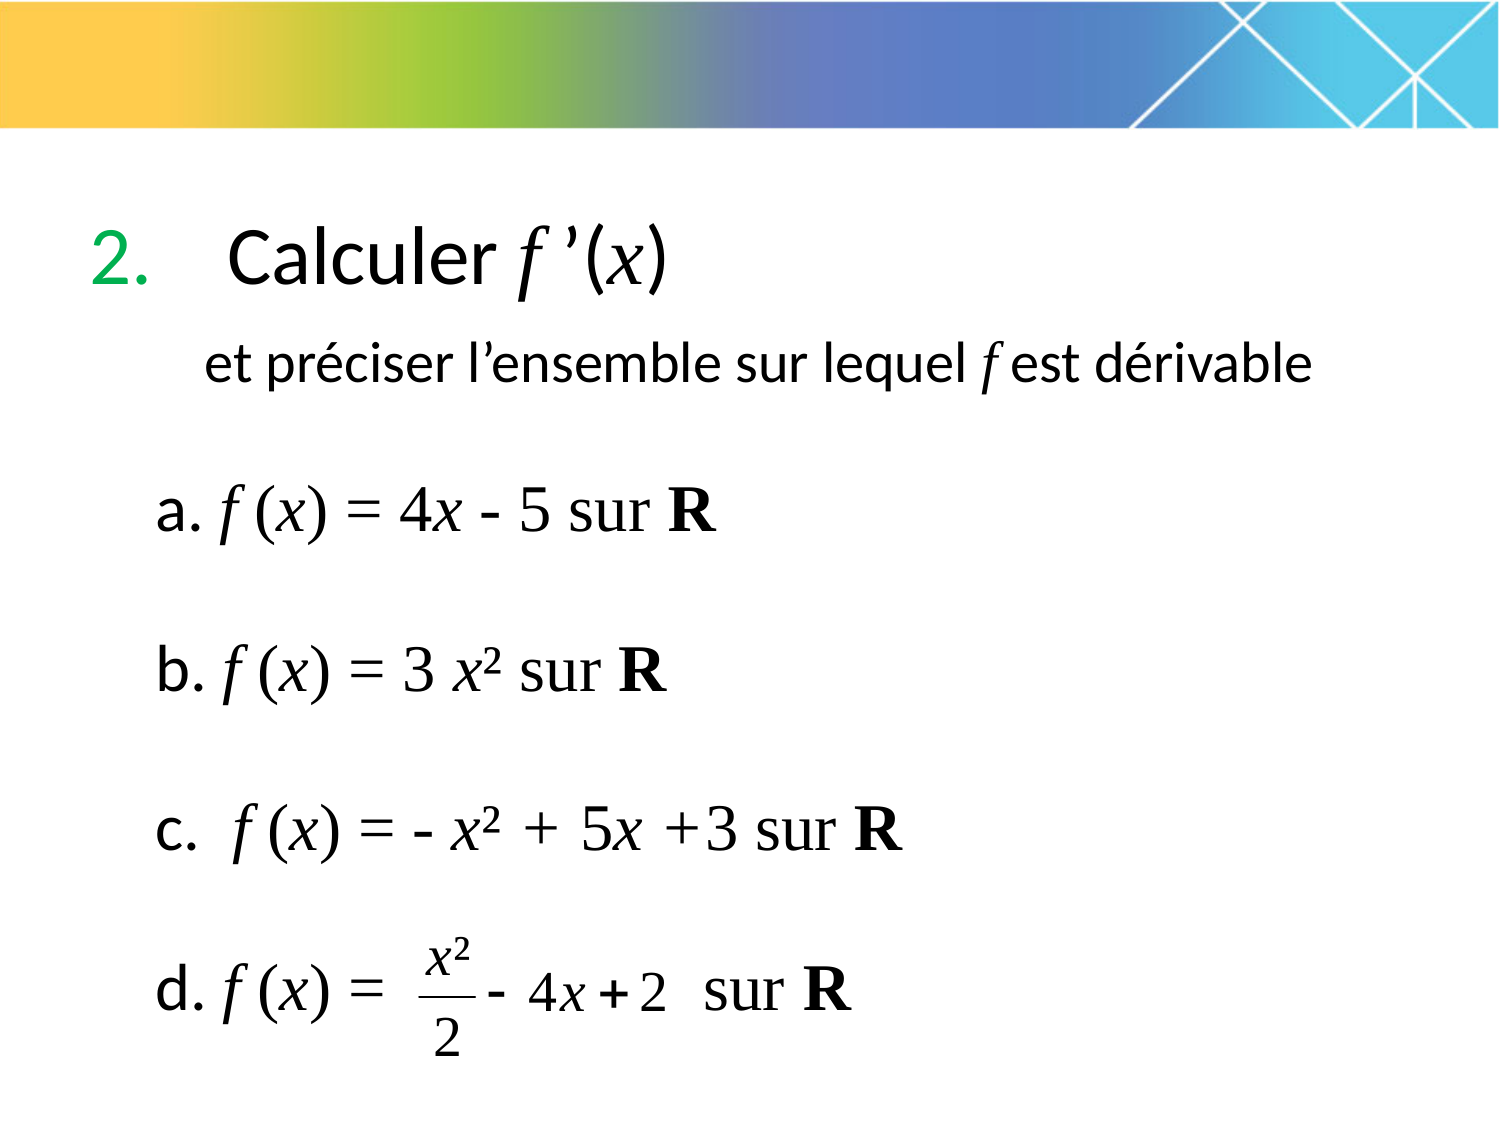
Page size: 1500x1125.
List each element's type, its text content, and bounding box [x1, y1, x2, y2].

chart [409, 919, 680, 1070]
text_box et préciser l’ensemble sur lequel f est dérivable [189, 316, 1329, 402]
picture [0, 0, 1500, 130]
text_box a. f (x) = 4x - 5 sur R b. f (x) = 3 x² sur R c. f (x) = - x² + 5x +3 sur R d. f (x) = sur R [140, 456, 985, 1125]
text_box Calculer f ’(x) [74, 163, 1500, 338]
